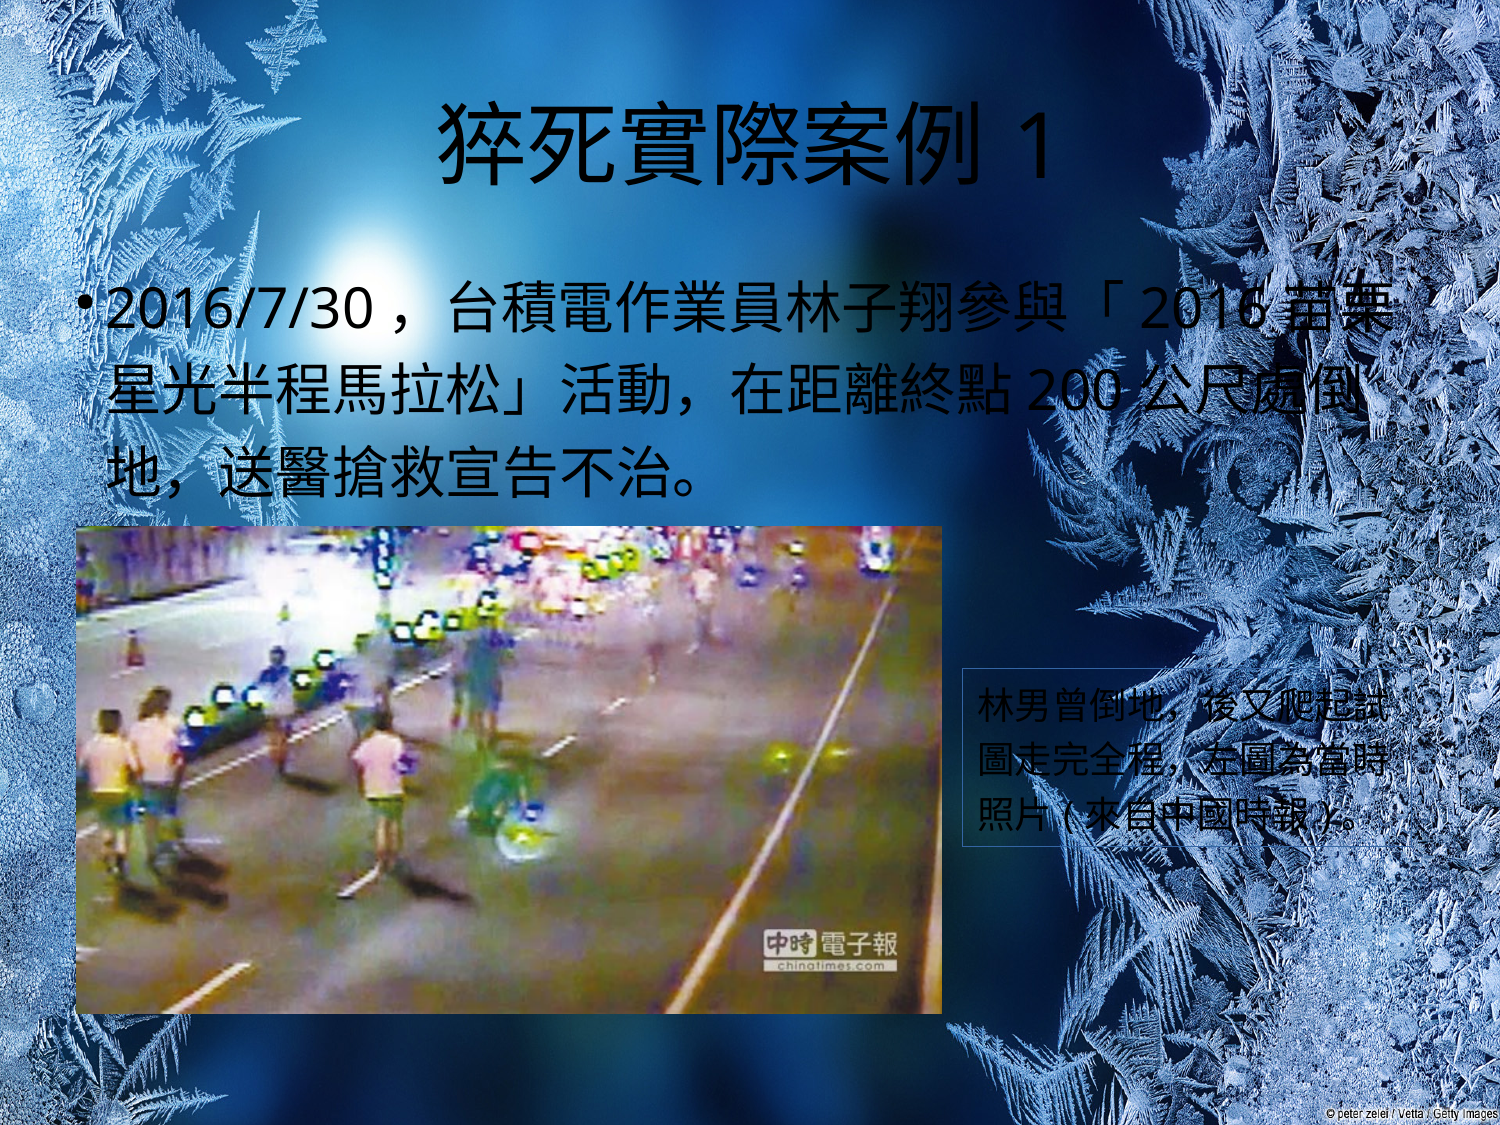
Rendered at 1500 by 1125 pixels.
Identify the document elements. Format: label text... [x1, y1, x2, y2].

list 2016/7/30，台積電作業員林子翔參與「2016苗栗星光半程馬拉松」活動，在距離終點200公尺處倒地，送醫搶救宣告不治。 [75, 262, 1425, 516]
title 猝死實際案例1 [75, 45, 1425, 233]
picture [0, 0, 1500, 1125]
text_box 林男曾倒地，後又爬起試圖走完全程，左圖為當時照片(來自中國時報)。 [962, 668, 1412, 821]
